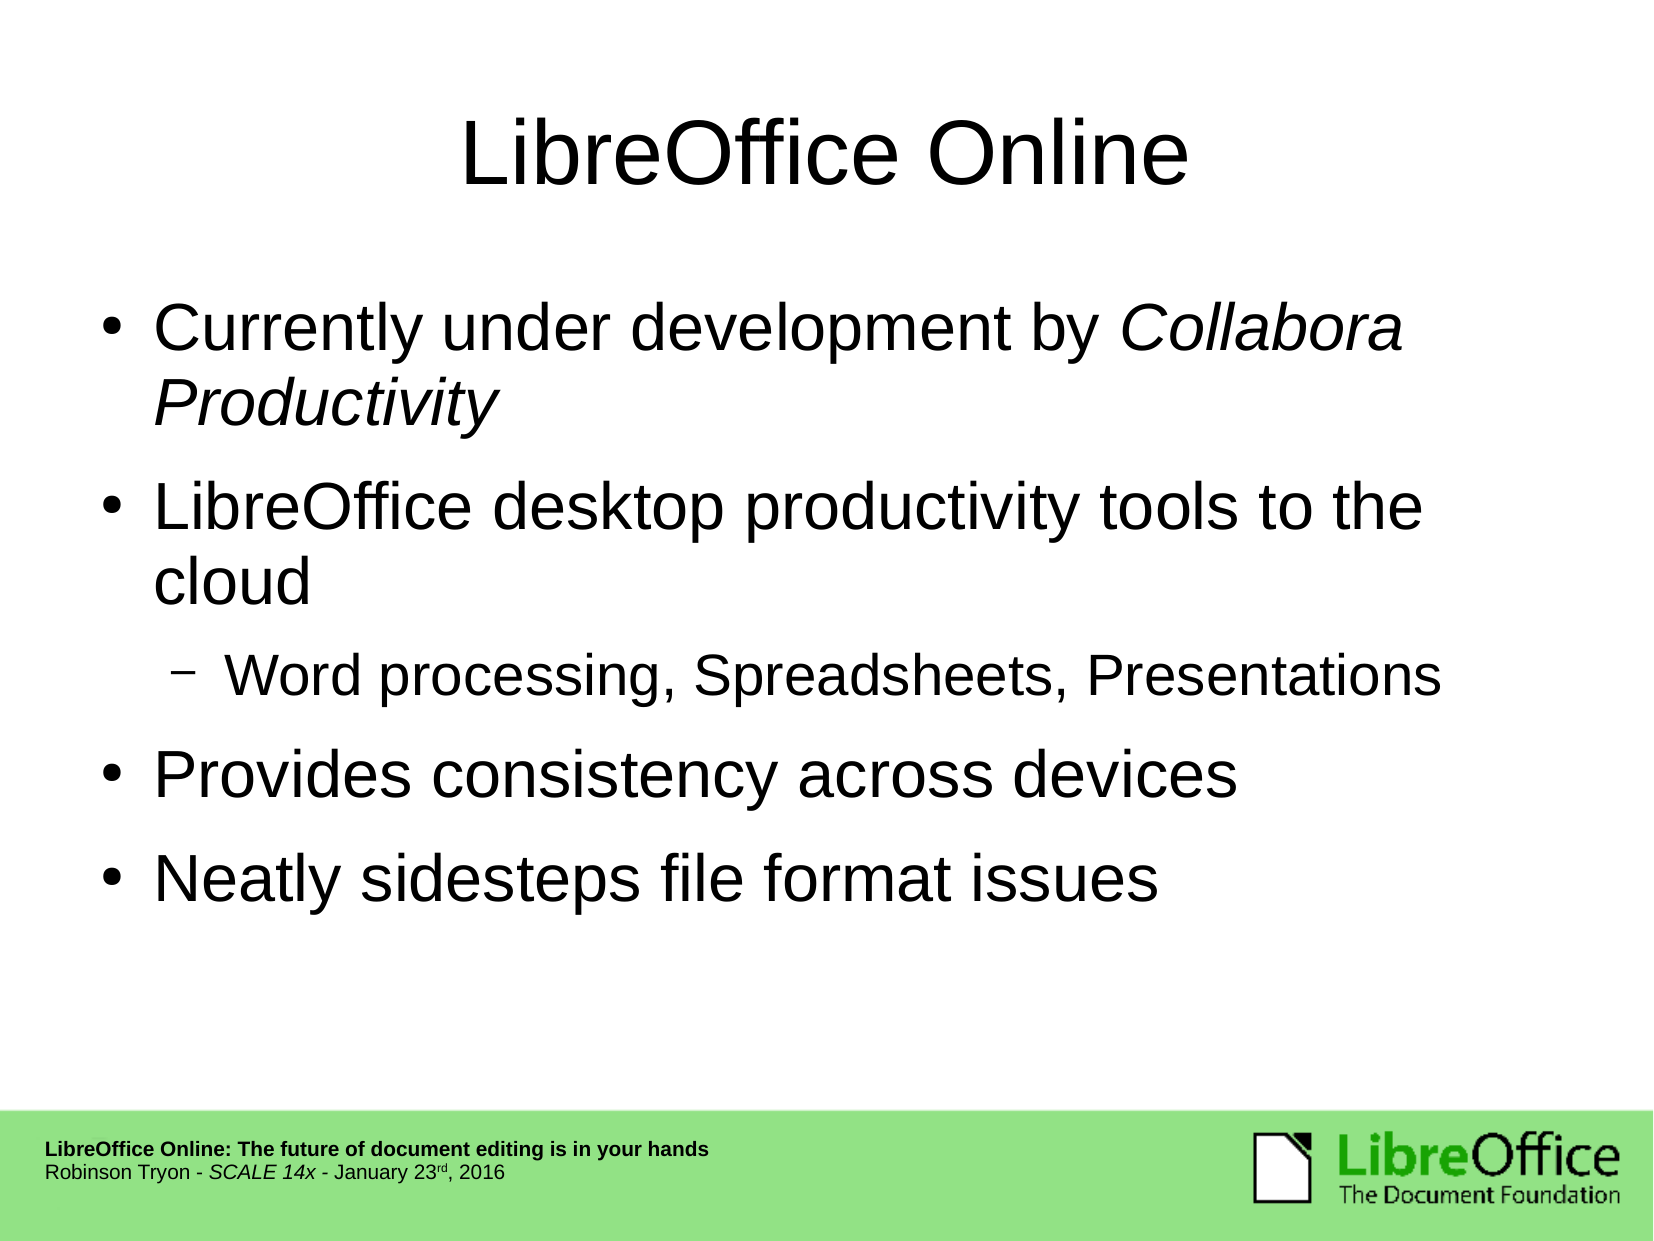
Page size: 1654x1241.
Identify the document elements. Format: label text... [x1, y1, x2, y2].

title LibreOffice Online [82, 49, 1571, 257]
picture [0, 0, 1654, 1241]
list Currently under development by Collabora Productivity LibreOffice desktop productivity tools to the cloud Word processing, Spreadsheets, Presentations Provides consistency across devices Neatly sidesteps file format issues [82, 290, 1571, 1010]
